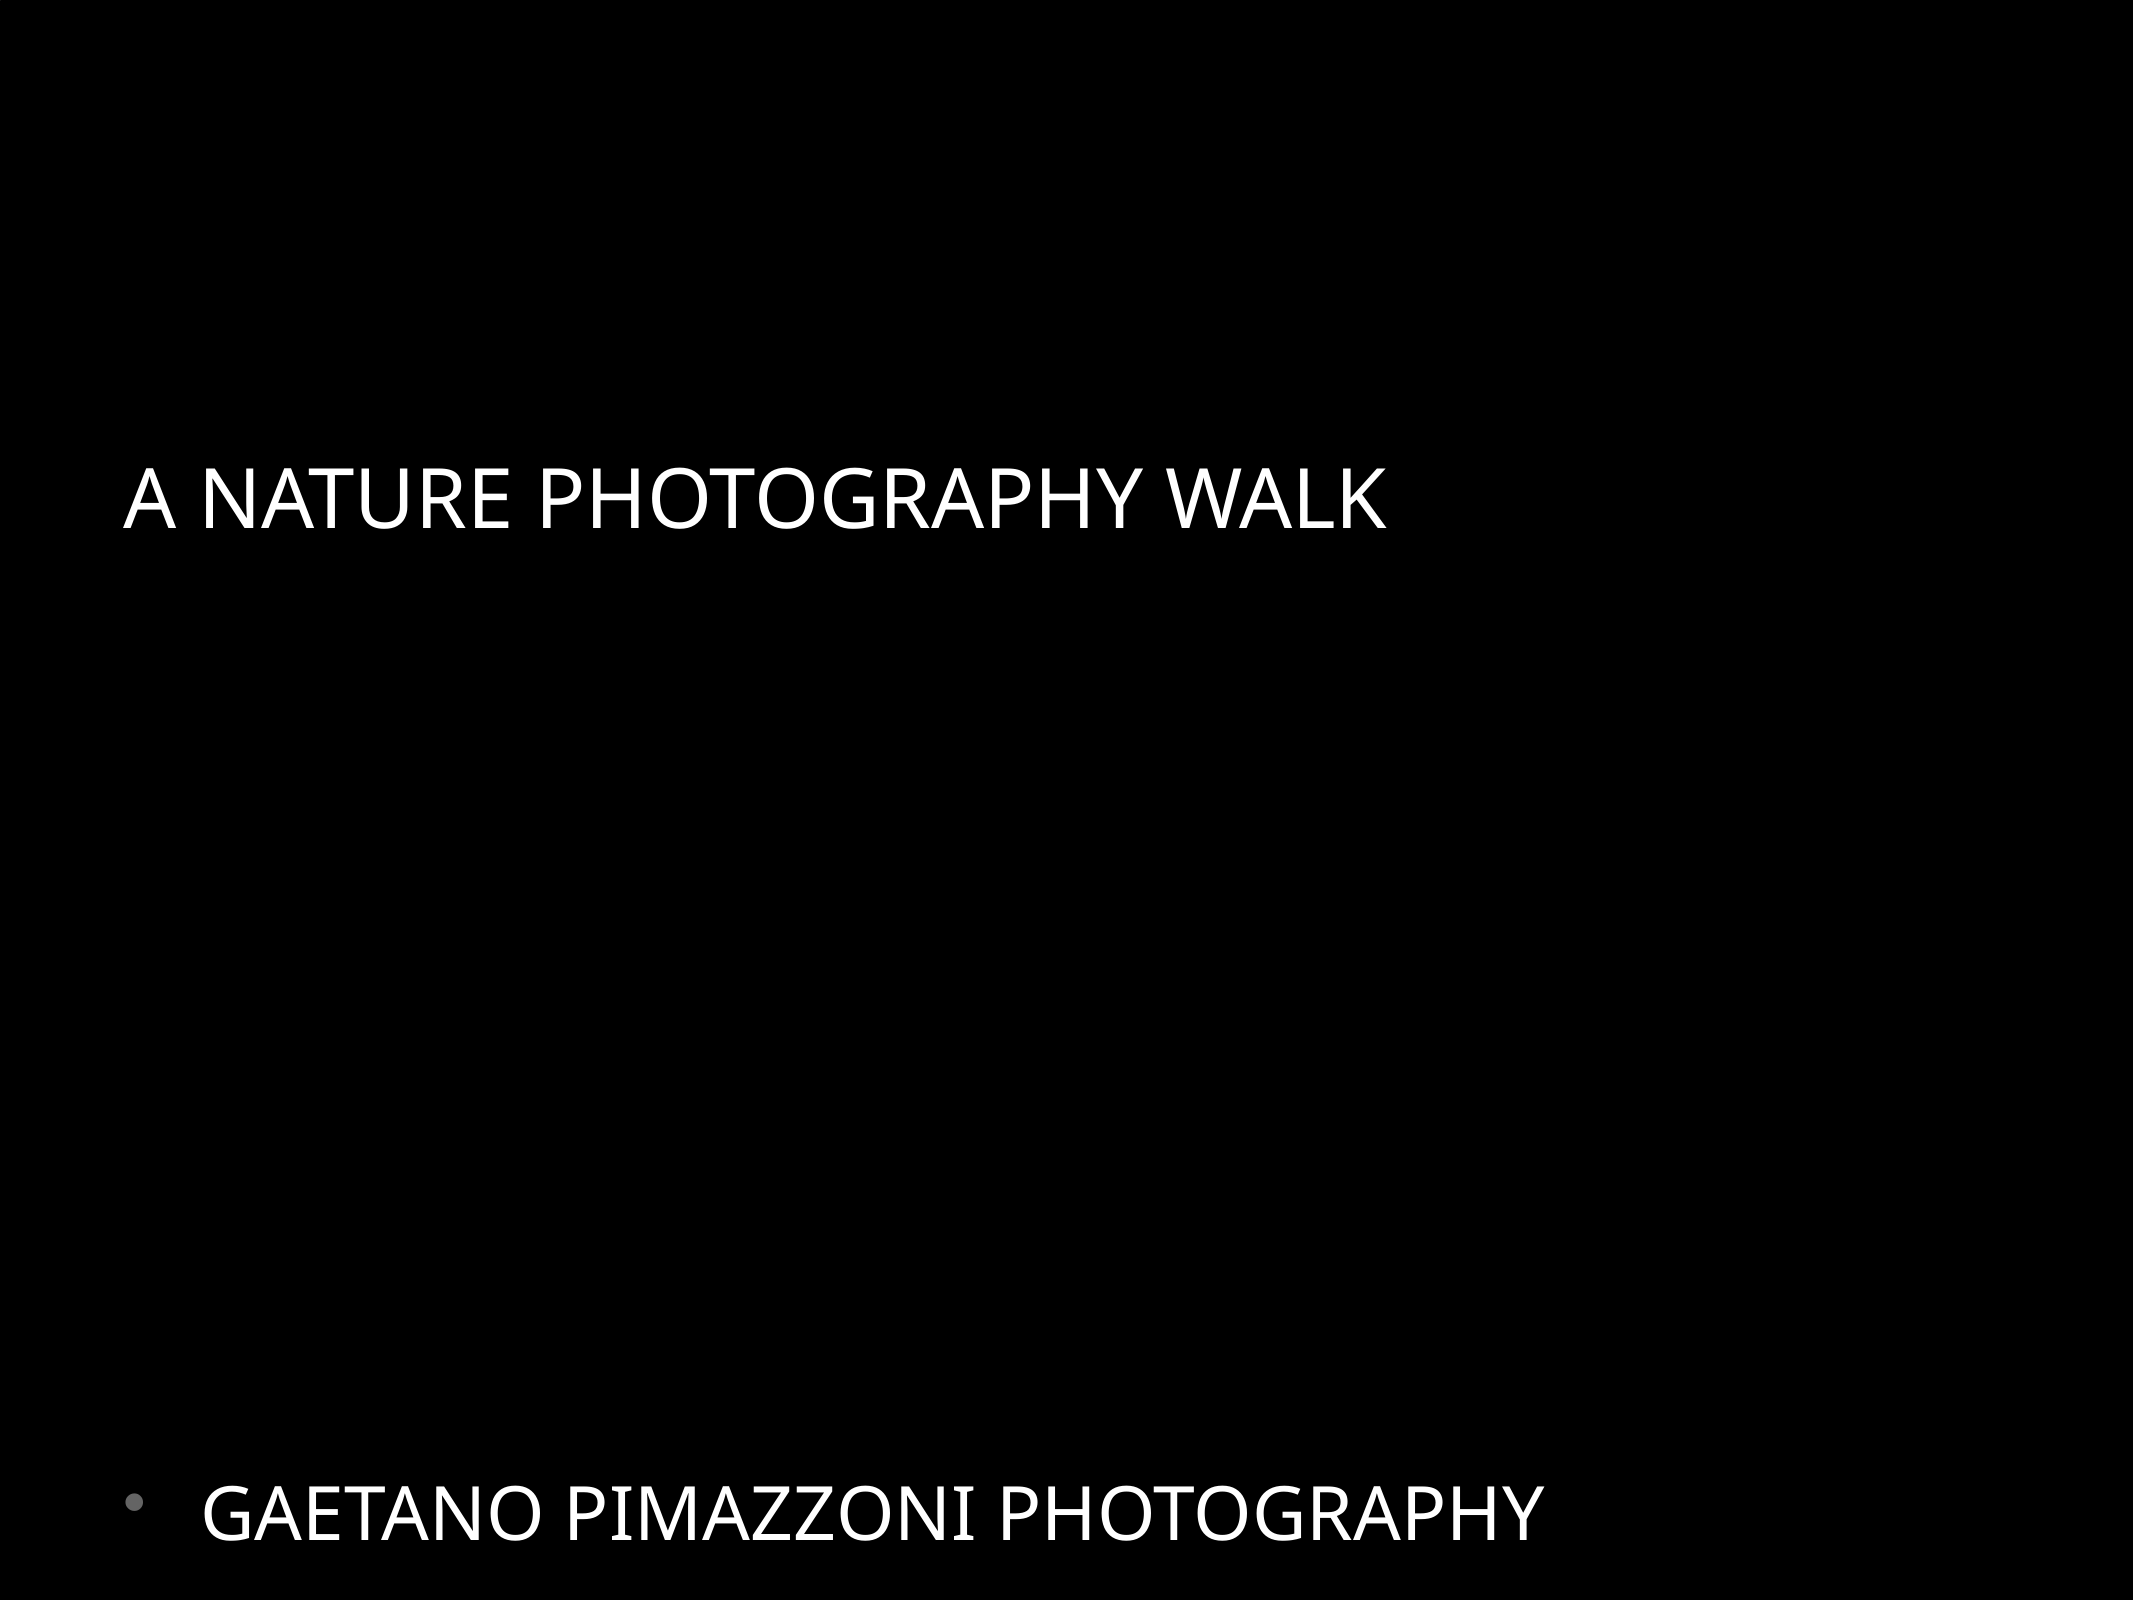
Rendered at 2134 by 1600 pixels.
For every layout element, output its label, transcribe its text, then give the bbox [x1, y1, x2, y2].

list GAETANO PIMAZZONI PHOTOGRAPHY [108, 1458, 2025, 1542]
title A NATURE PHOTOGRAPHY WALK [108, 375, 2025, 615]
